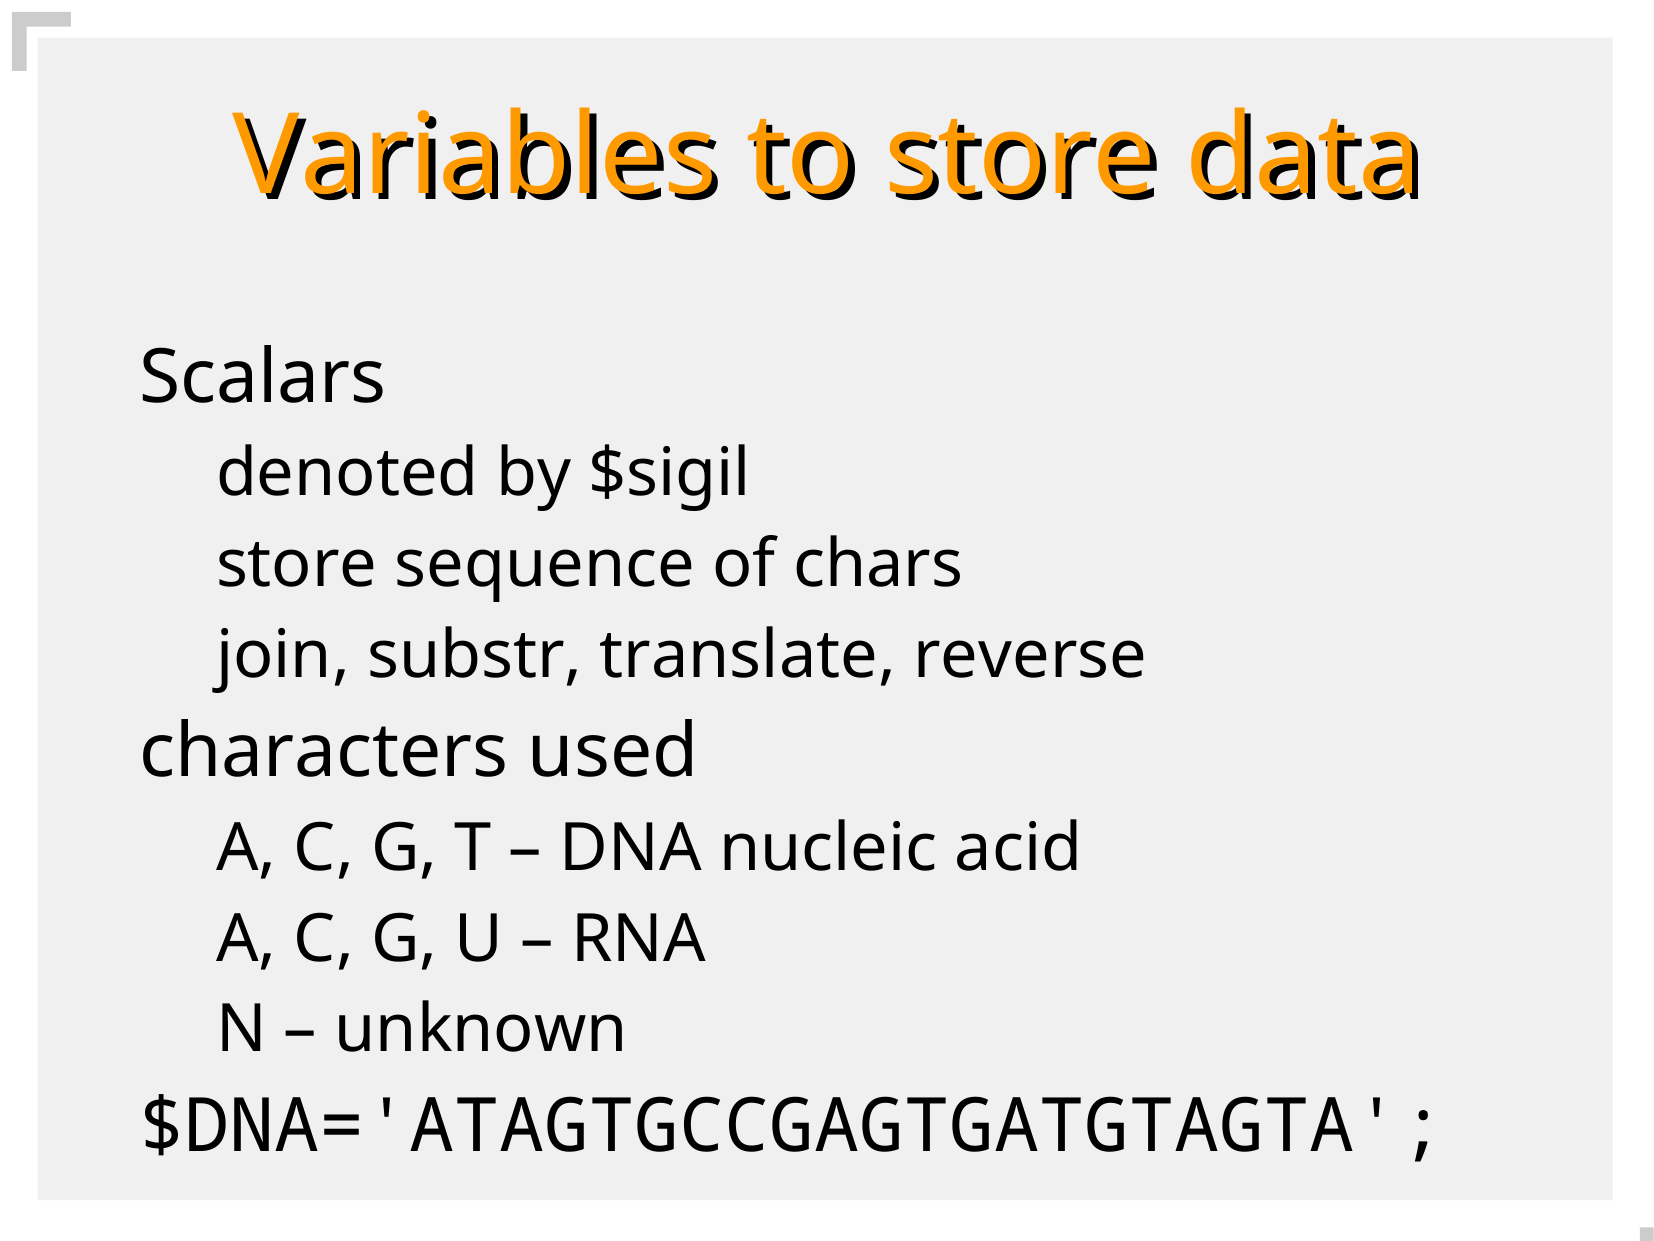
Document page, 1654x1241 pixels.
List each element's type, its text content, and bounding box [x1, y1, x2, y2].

list Scalars denoted by $sigil store sequence of chars join, substr, translate, reverse characters used A, C, G, T – DNA nucleic acid A, C, G, U – RNA N – unknown $DNA='ATAGTGCCGAGTGATGTAGTA'; [121, 322, 1561, 1132]
title Variables to store data [121, 46, 1534, 254]
